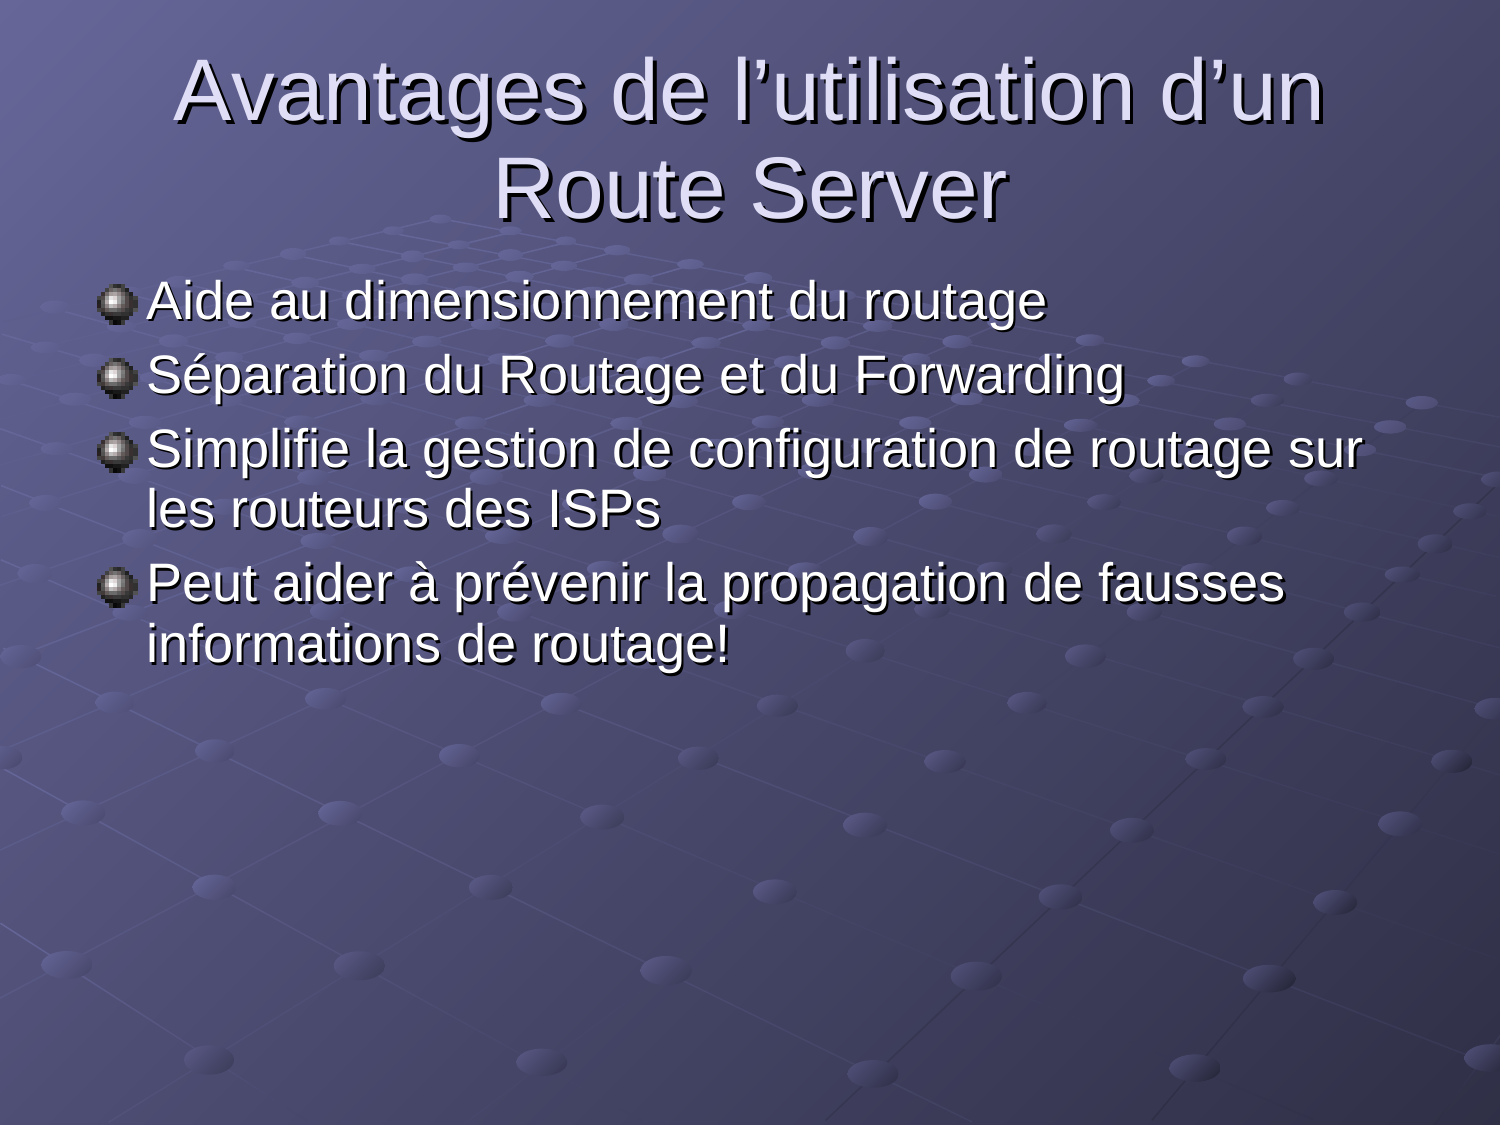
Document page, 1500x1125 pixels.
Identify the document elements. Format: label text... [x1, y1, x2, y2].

title Avantages de l’utilisation d’un Route Server [75, 26, 1426, 252]
list Aide au dimensionnement du routage Séparation du Routage et du Forwarding Simplifie la gestion de configuration de routage sur les routeurs des ISPs Peut aider à prévenir la propagation de fausses informations de routage! [75, 262, 1426, 1007]
